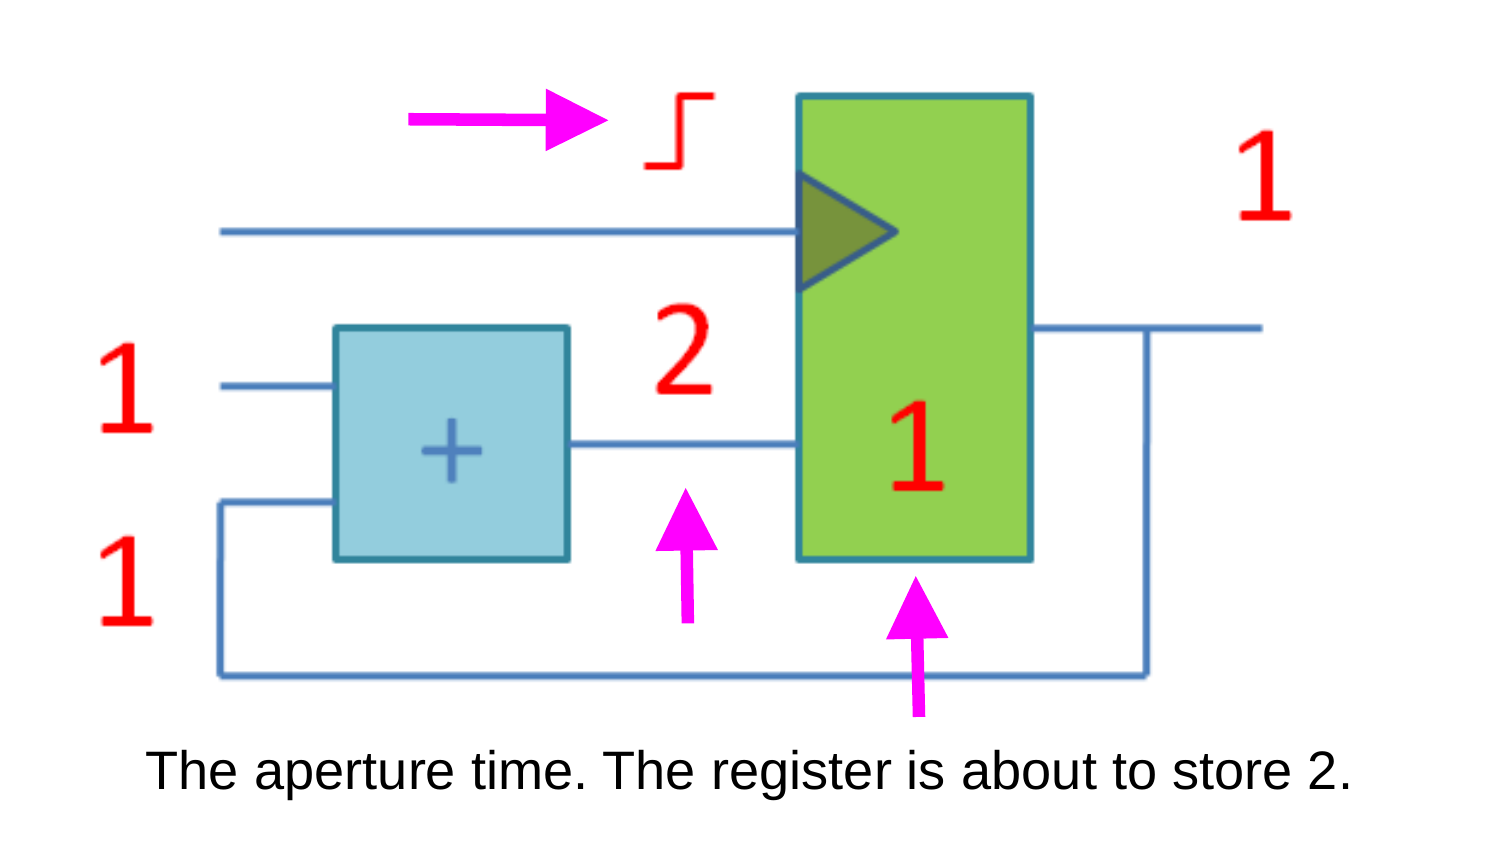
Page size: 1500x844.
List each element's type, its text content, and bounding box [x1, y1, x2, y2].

title The aperture time. The register is about to store 2. [0, 720, 1500, 844]
picture [0, 0, 1399, 720]
